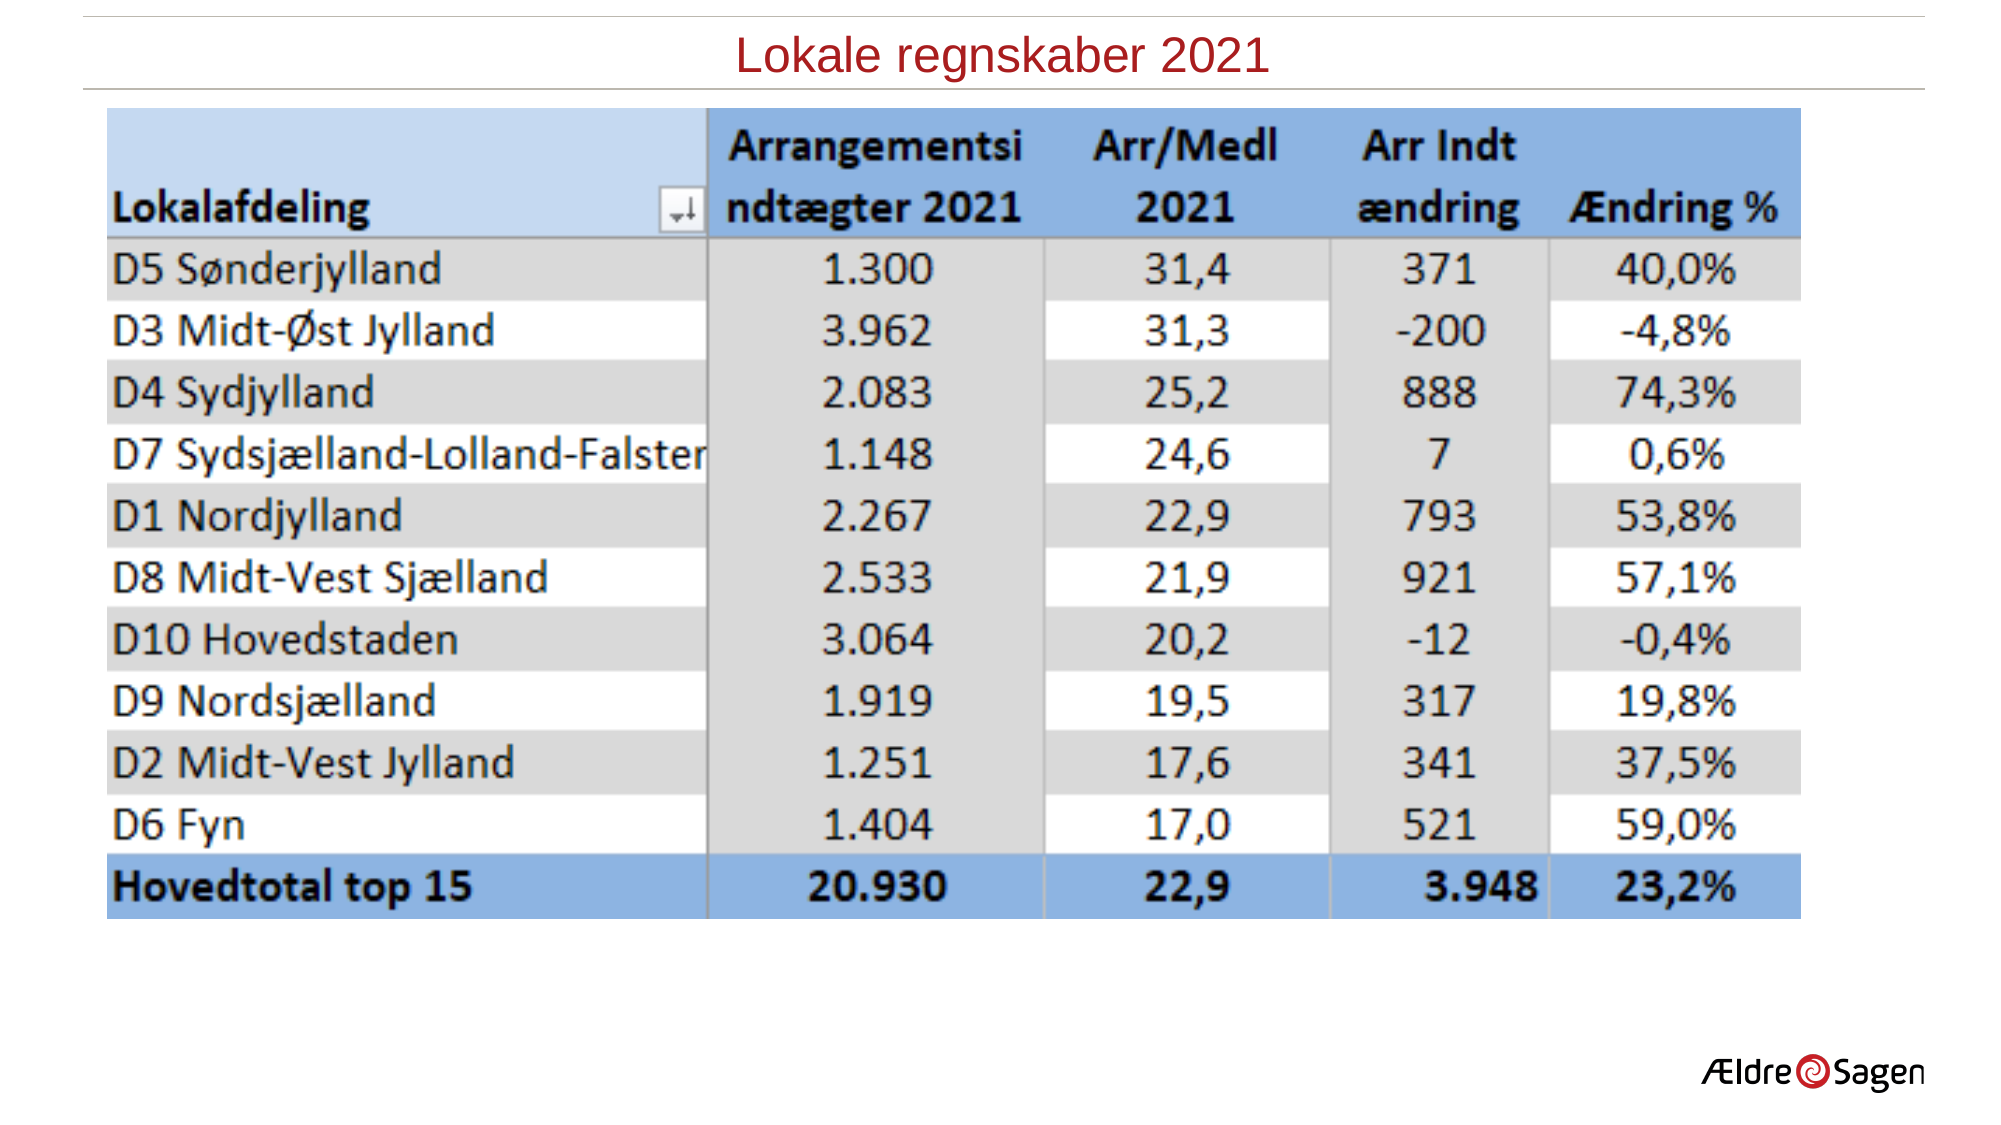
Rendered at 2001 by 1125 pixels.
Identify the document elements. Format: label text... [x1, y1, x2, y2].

picture [107, 108, 1801, 919]
text_box [82, 123, 1925, 1036]
text_box Lokale regnskaber 2021 [82, 14, 1925, 92]
